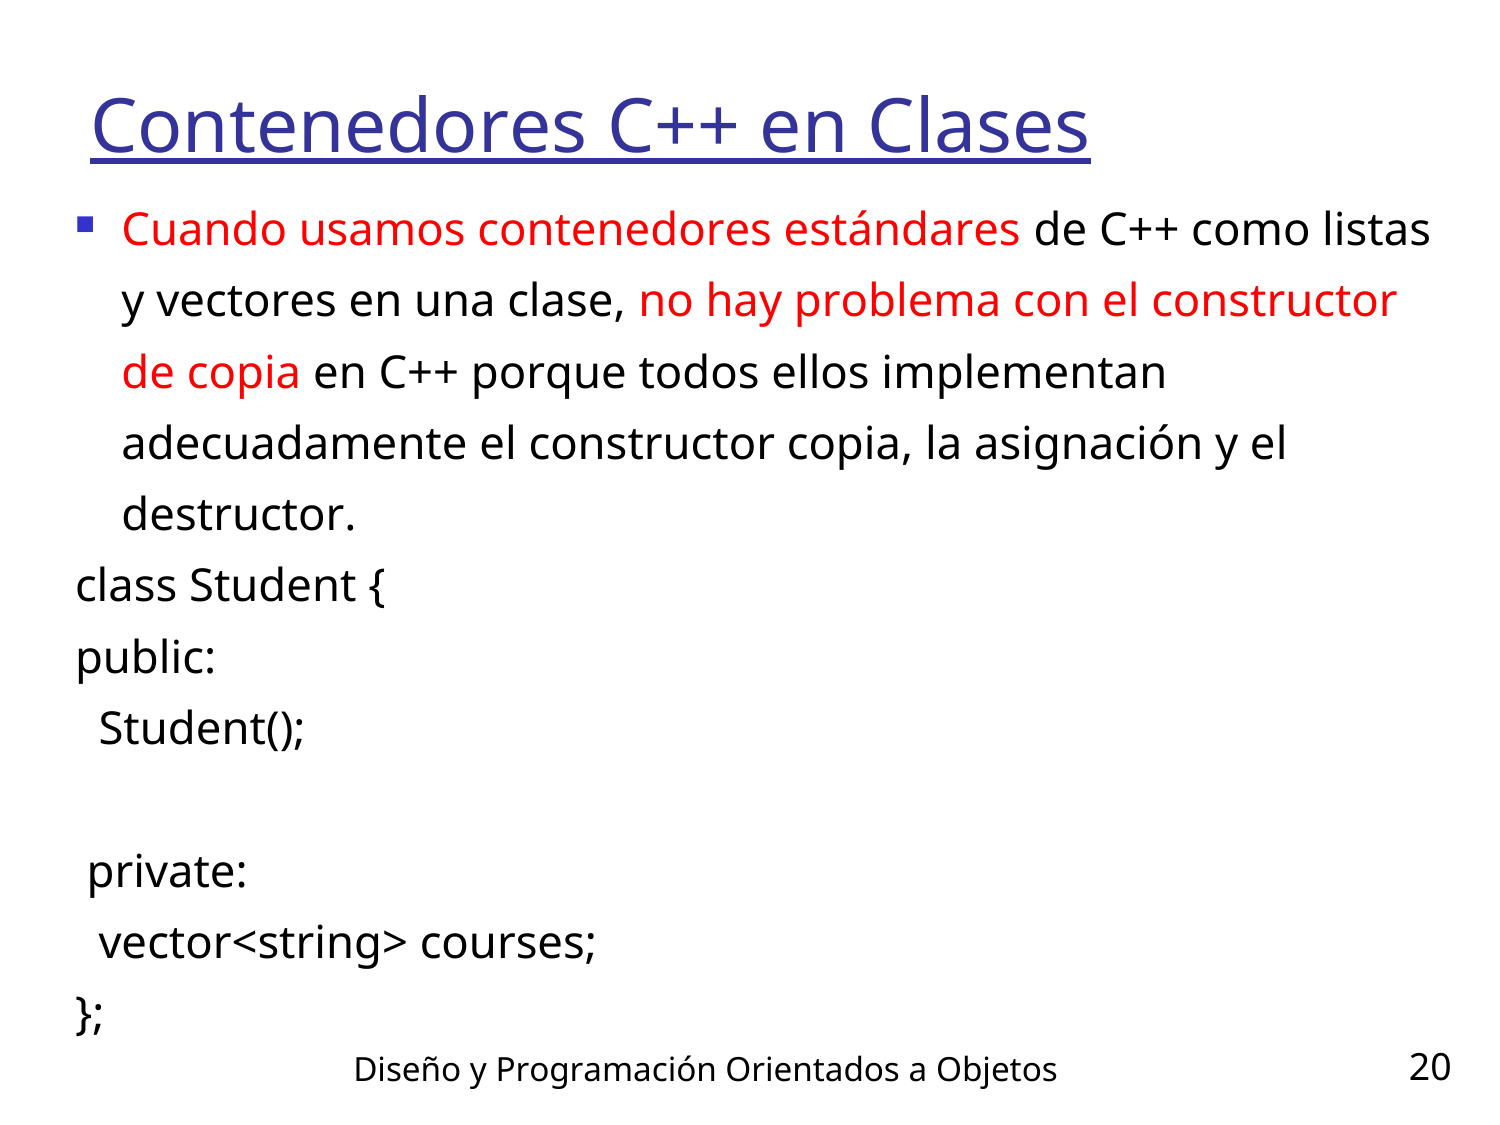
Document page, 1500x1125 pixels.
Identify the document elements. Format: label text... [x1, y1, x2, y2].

title Contenedores C++ en Clases [75, 4, 1466, 182]
list Cuando usamos contenedores estándares de C++ como listas y vectores en una clase, no hay problema con el constructor de copia en C++ porque todos ellos implementan adecuadamente el constructor copia, la asignación y el destructor. class Student { public: Student(); private: vector<string> courses; }; [75, 187, 1462, 1051]
